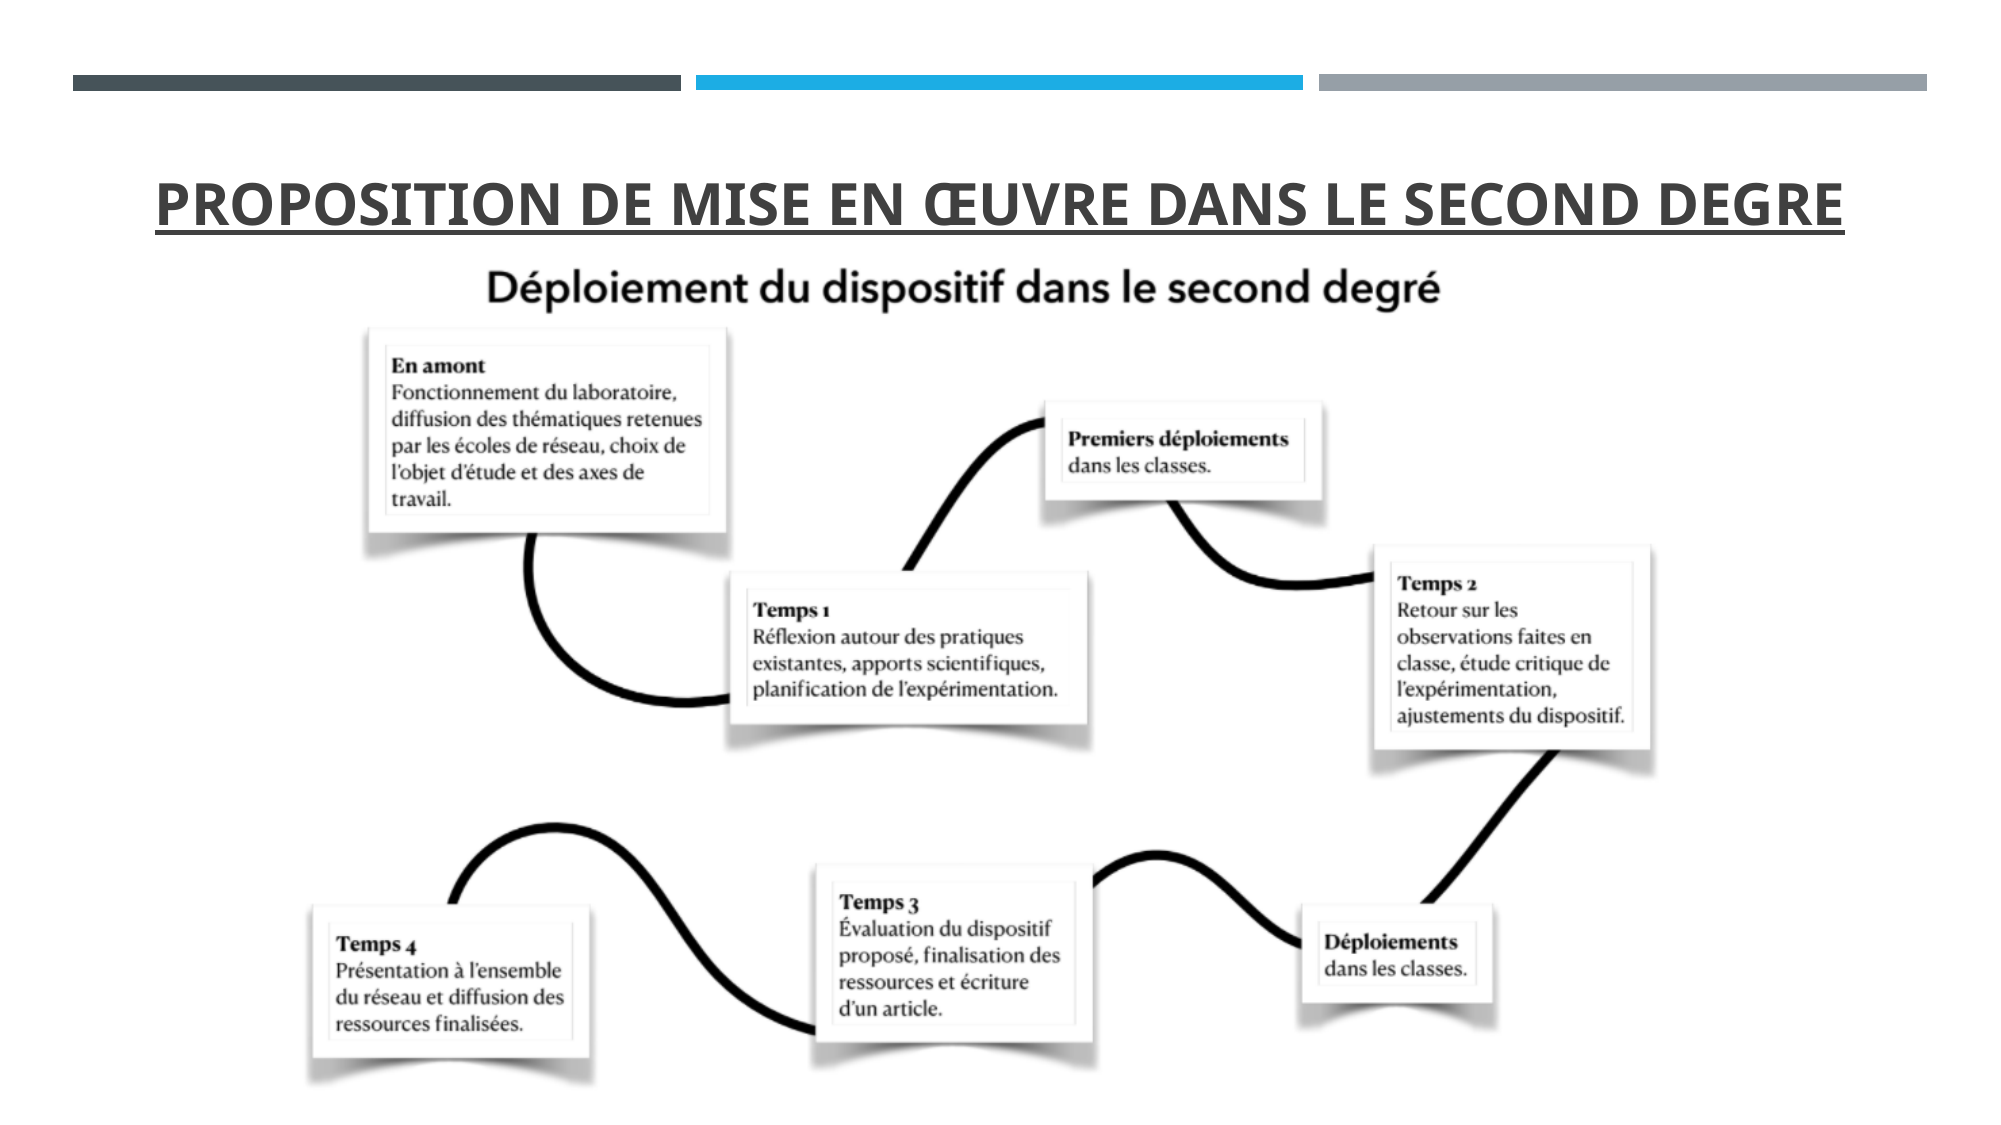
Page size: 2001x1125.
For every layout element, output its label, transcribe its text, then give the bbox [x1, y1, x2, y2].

title Proposition de Mise en œuvre dans le second degre [95, 115, 1905, 245]
picture [296, 245, 1672, 1100]
